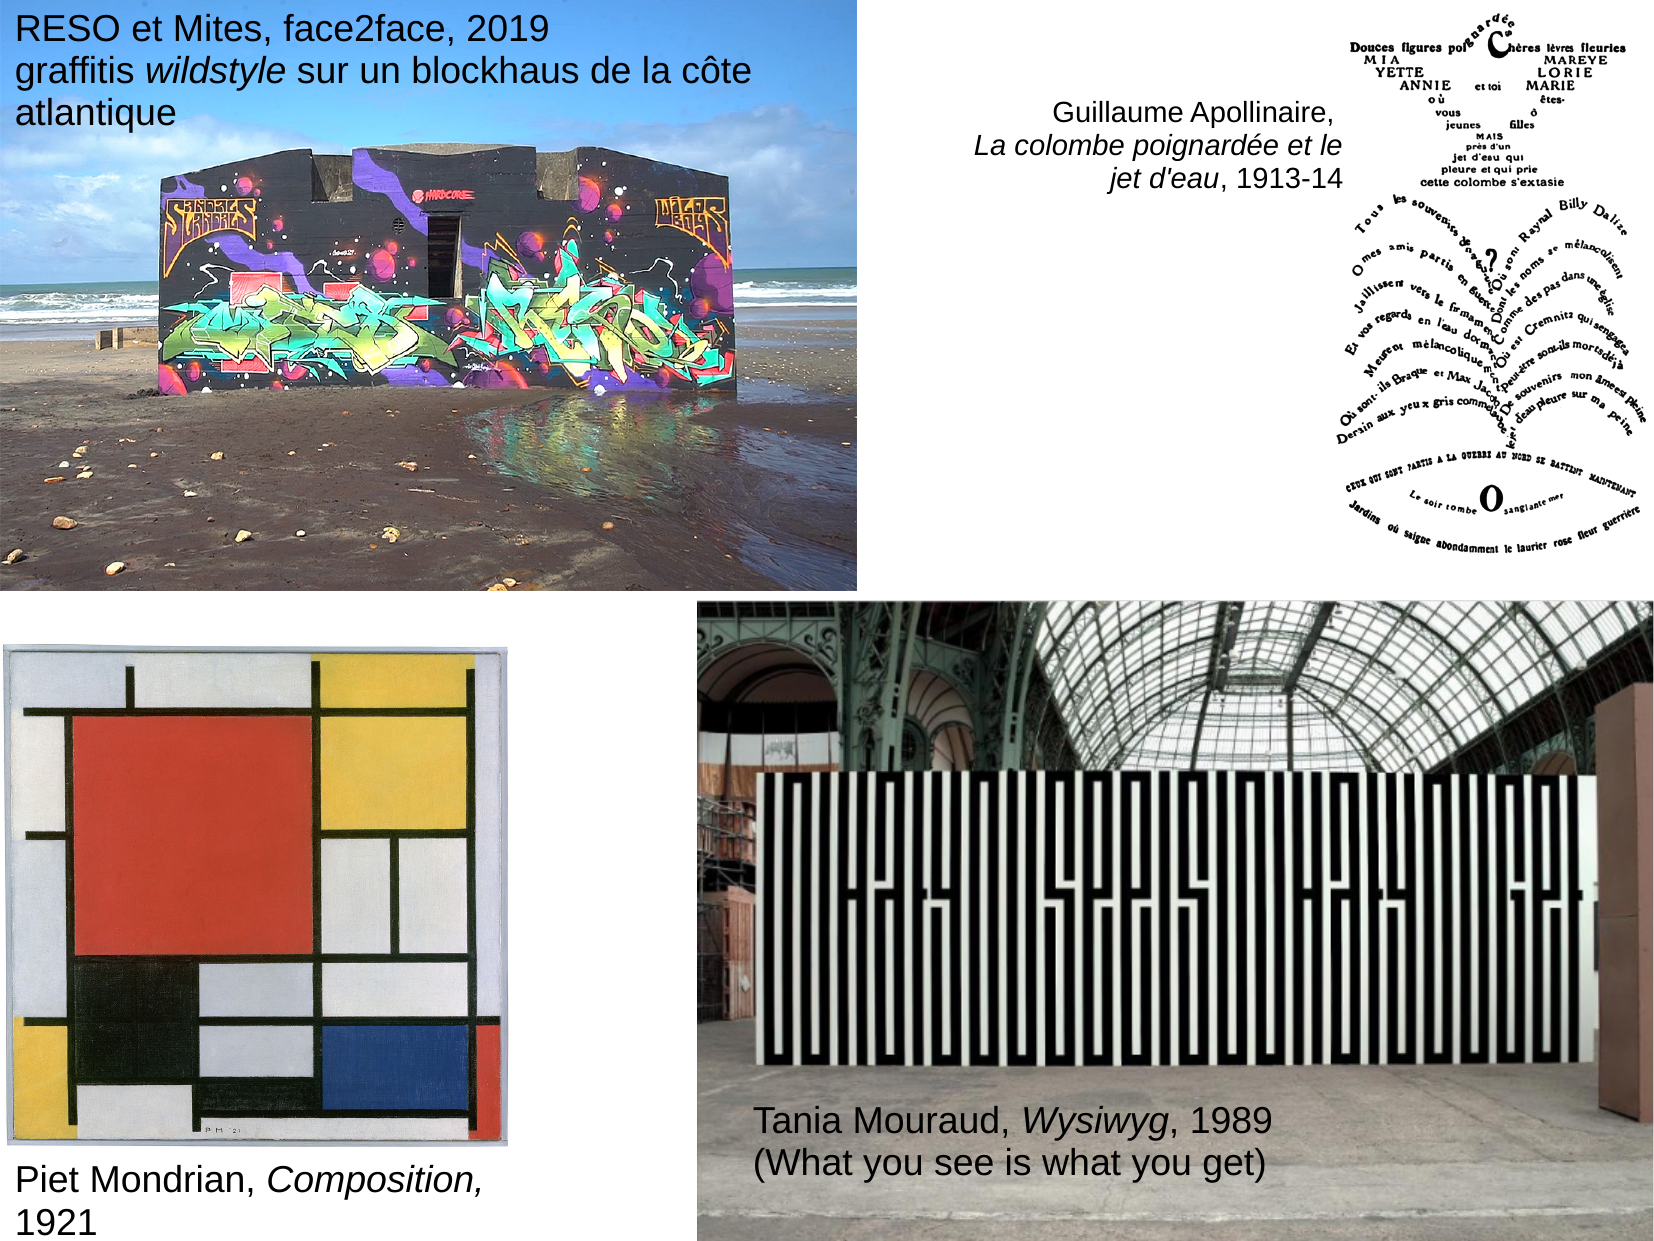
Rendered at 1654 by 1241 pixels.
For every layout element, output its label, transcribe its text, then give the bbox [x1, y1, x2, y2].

text_box RESO et Mites, face2face, 2019 graffitis wildstyle sur un blockhaus de la côte atlantique [0, 0, 768, 141]
picture [0, 639, 514, 1151]
text_box Piet Mondrian, Composition, 1921 [0, 1151, 532, 1241]
picture [0, 0, 1654, 1241]
text_box Guillaume Apollinaire, La colombe poignardée et le jet d'eau, 1913-14 [944, 88, 1359, 202]
text_box Tania Mouraud, Wysiwyg, 1989 (What you see is what you get) [738, 1092, 1595, 1192]
